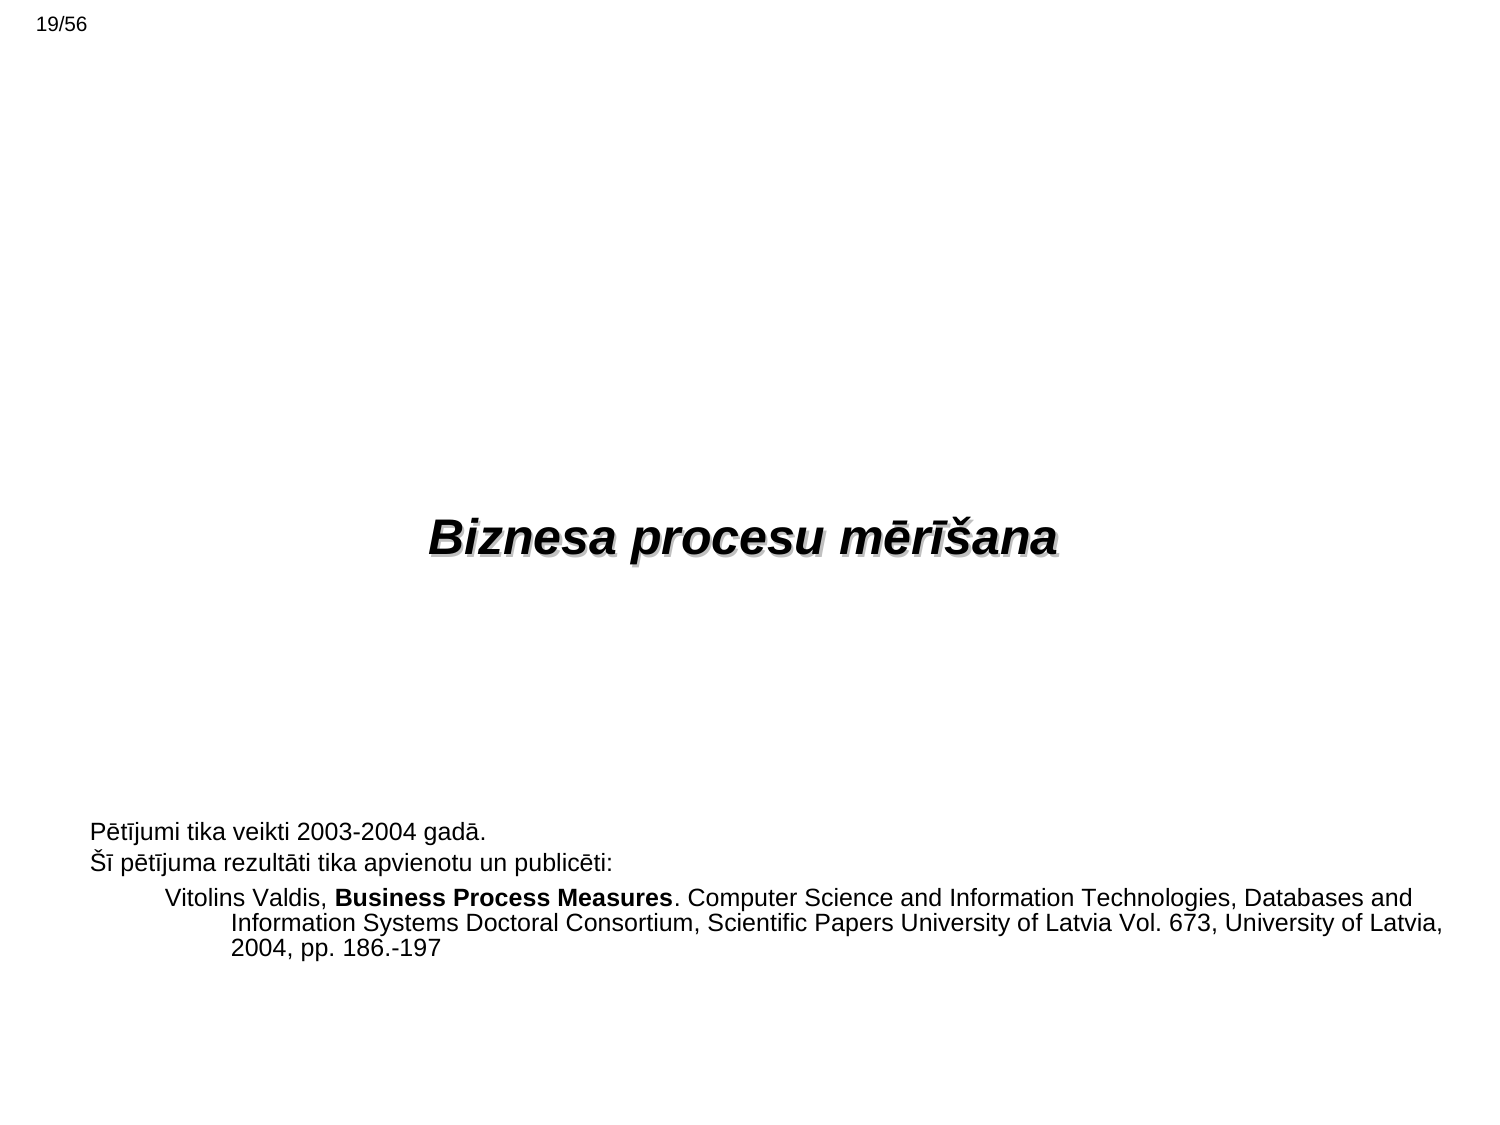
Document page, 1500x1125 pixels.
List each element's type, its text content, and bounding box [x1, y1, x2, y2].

title Biznesa procesu mērīšana [49, 487, 1438, 588]
list Pētījumi tika veikti 2003-2004 gadā. Šī pētījuma rezultāti tika apvienotu un publicēti: Vitolins Valdis, Business Process Measures. Computer Science and Information Technologies, Databases and Information Systems Doctoral Consortium, Scientific Papers University of Latvia Vol. 673, University of Latvia, 2004, pp. 186.-197 [74, 812, 1463, 979]
